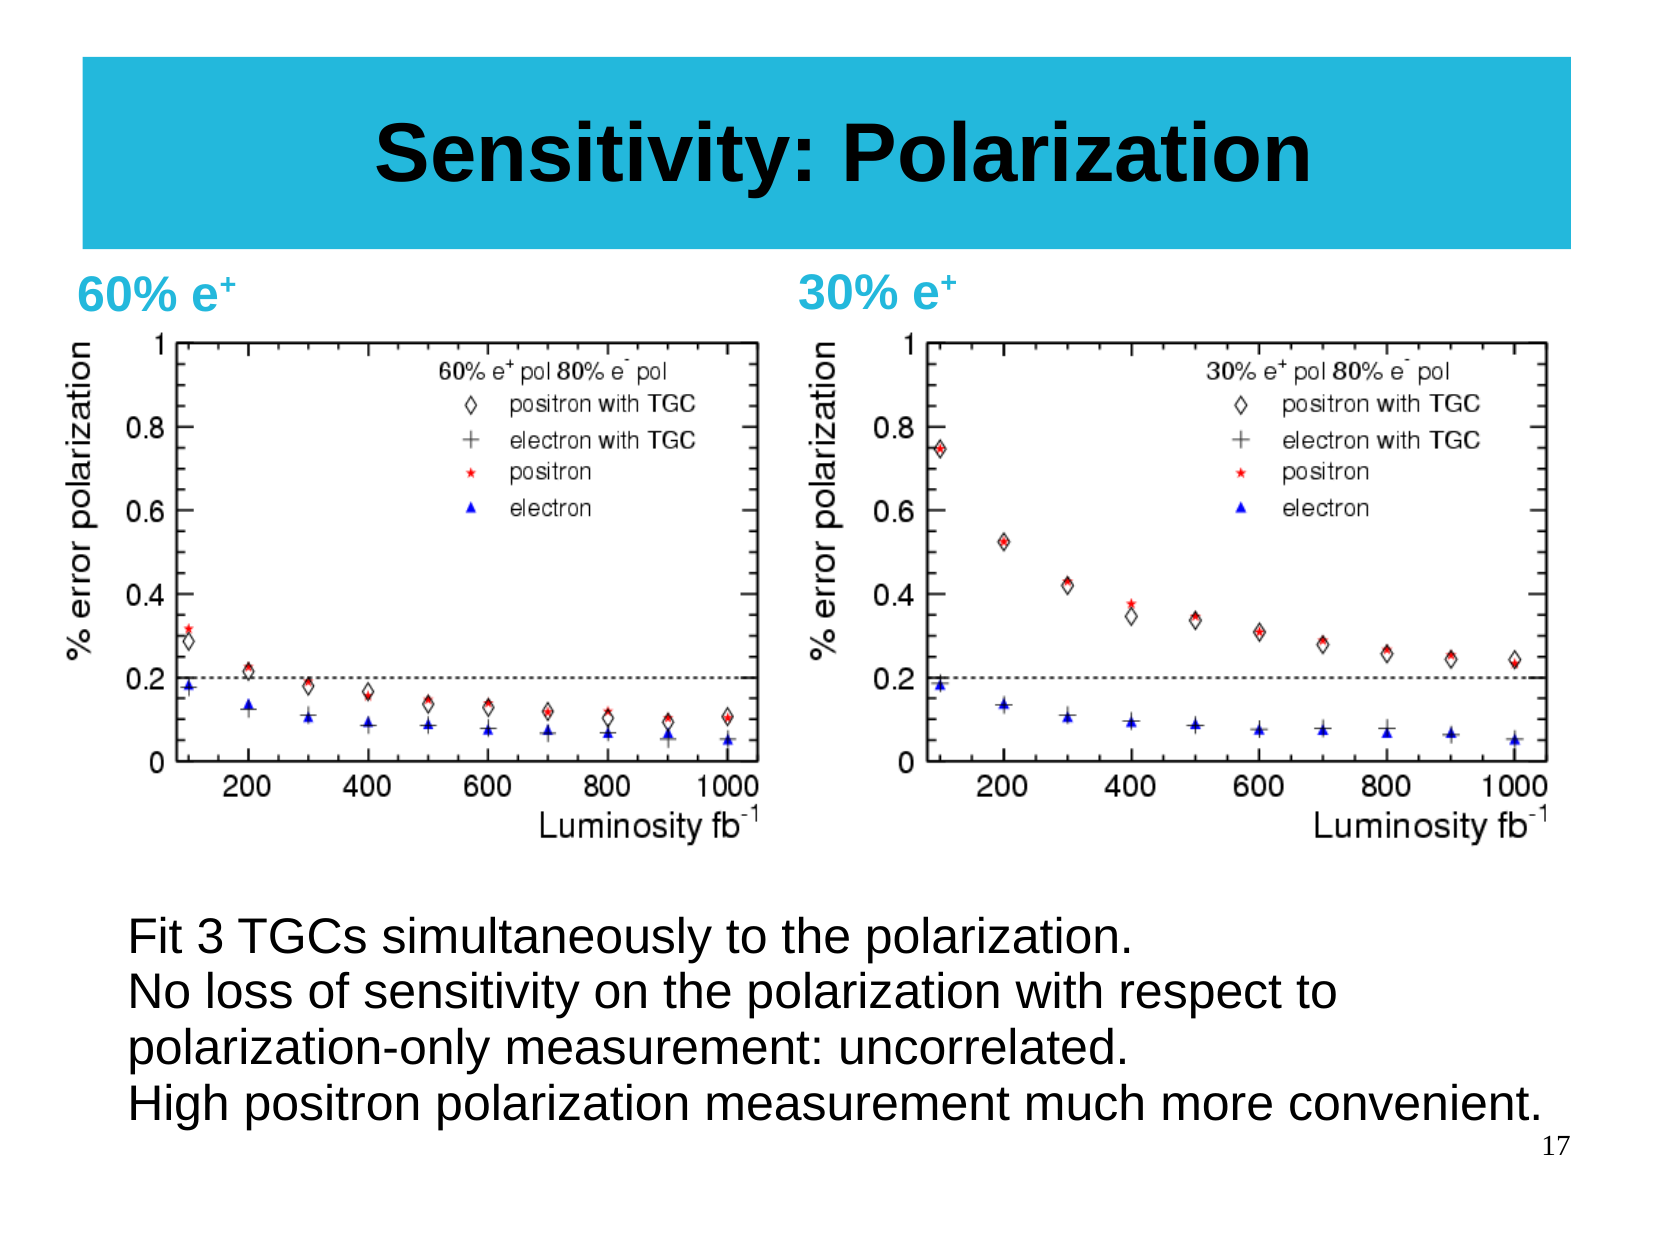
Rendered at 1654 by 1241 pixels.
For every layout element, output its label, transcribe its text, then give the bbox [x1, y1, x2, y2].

text_box Fit 3 TGCs simultaneously to the polarization. No loss of sensitivity on the polarization with respect to polarization-only measurement: uncorrelated. High positron polarization measurement much more convenient. [112, 900, 1576, 1195]
text_box 30% e+ [783, 256, 1009, 330]
title Sensitivity: Polarization [82, 56, 1571, 250]
picture [45, 299, 1613, 863]
text_box 60% e+ [63, 259, 289, 332]
